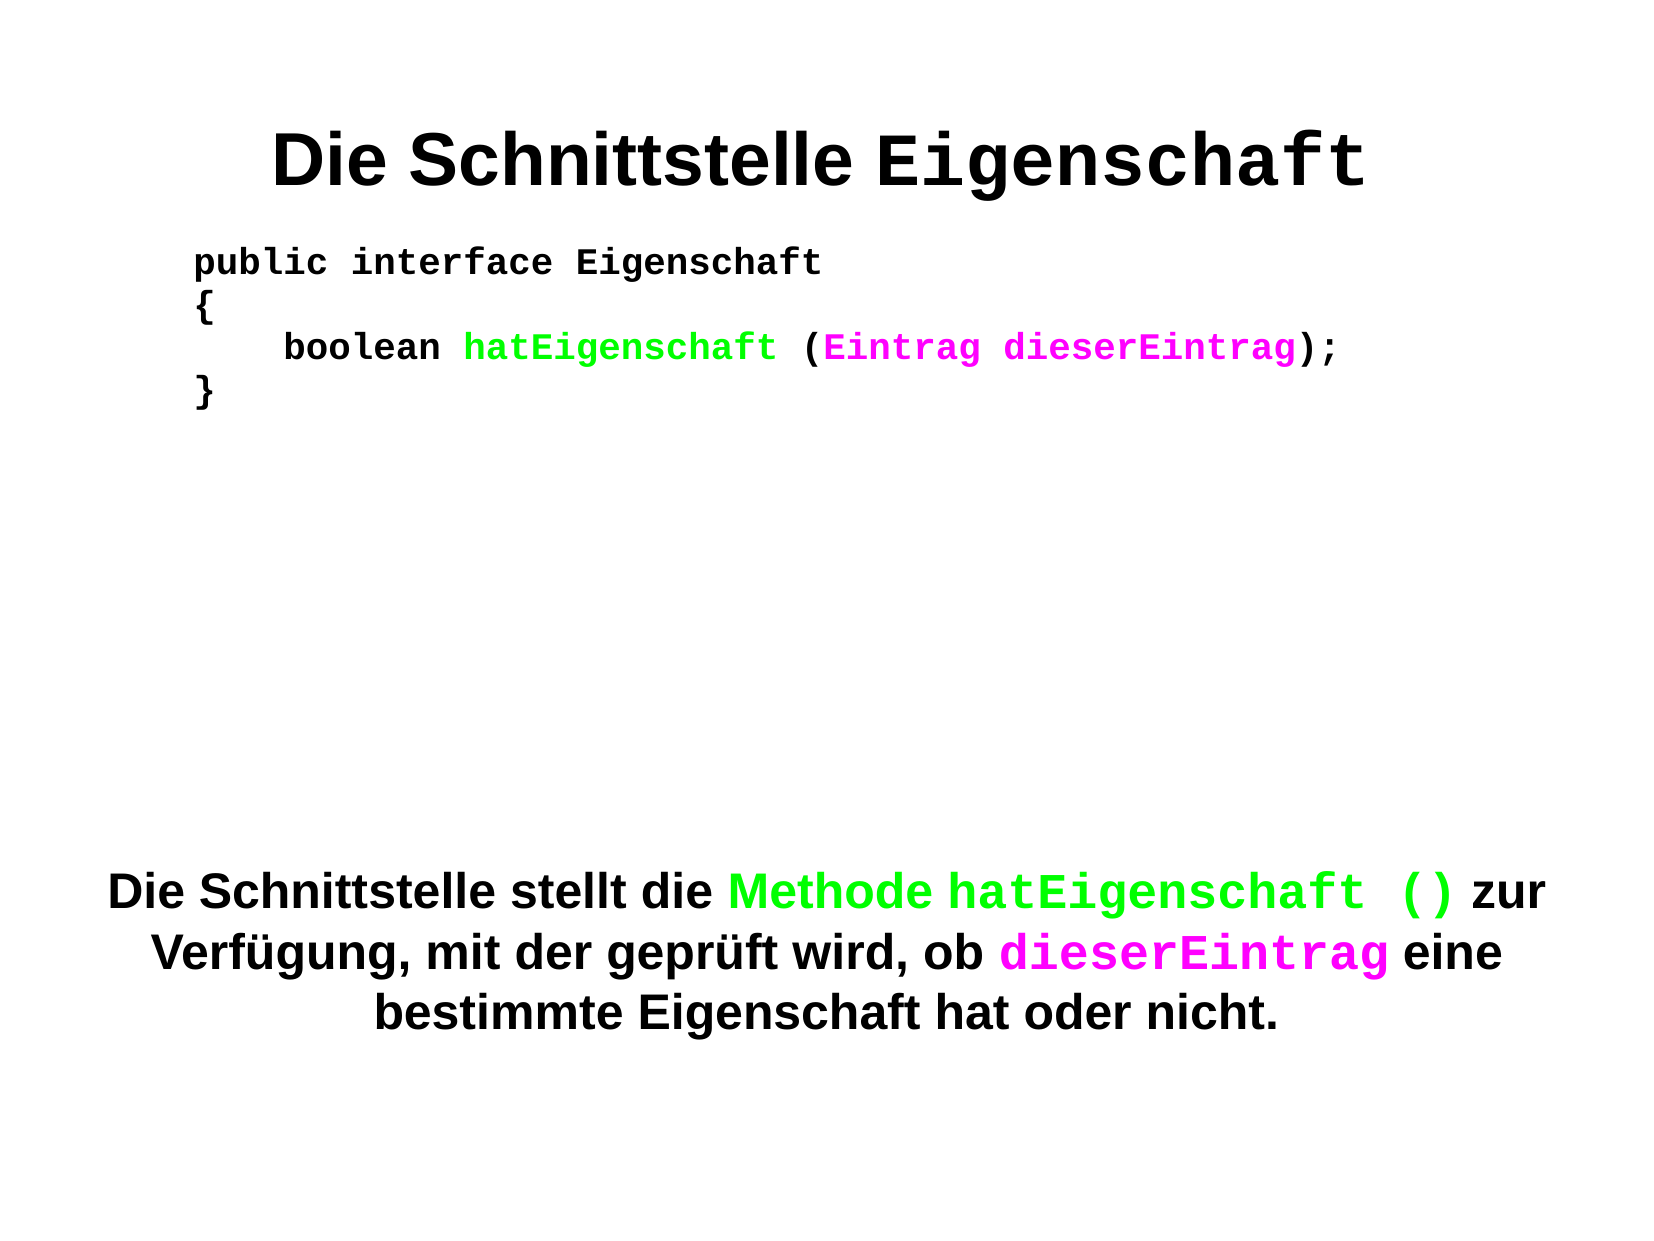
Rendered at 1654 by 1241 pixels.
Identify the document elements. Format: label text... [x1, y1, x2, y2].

text_box Die Schnittstelle stellt die Methode hatEigenschaft () zur Verfügung, mit der geprüft wird, ob dieserEintrag eine bestimmte Eigenschaft hat oder nicht. [59, 856, 1595, 1093]
text_box public interface Eigenschaft { boolean hatEigenschaft (Eintrag dieserEintrag); } [88, 236, 1625, 422]
title Die Schnittstelle Eigenschaft [76, 117, 1565, 208]
